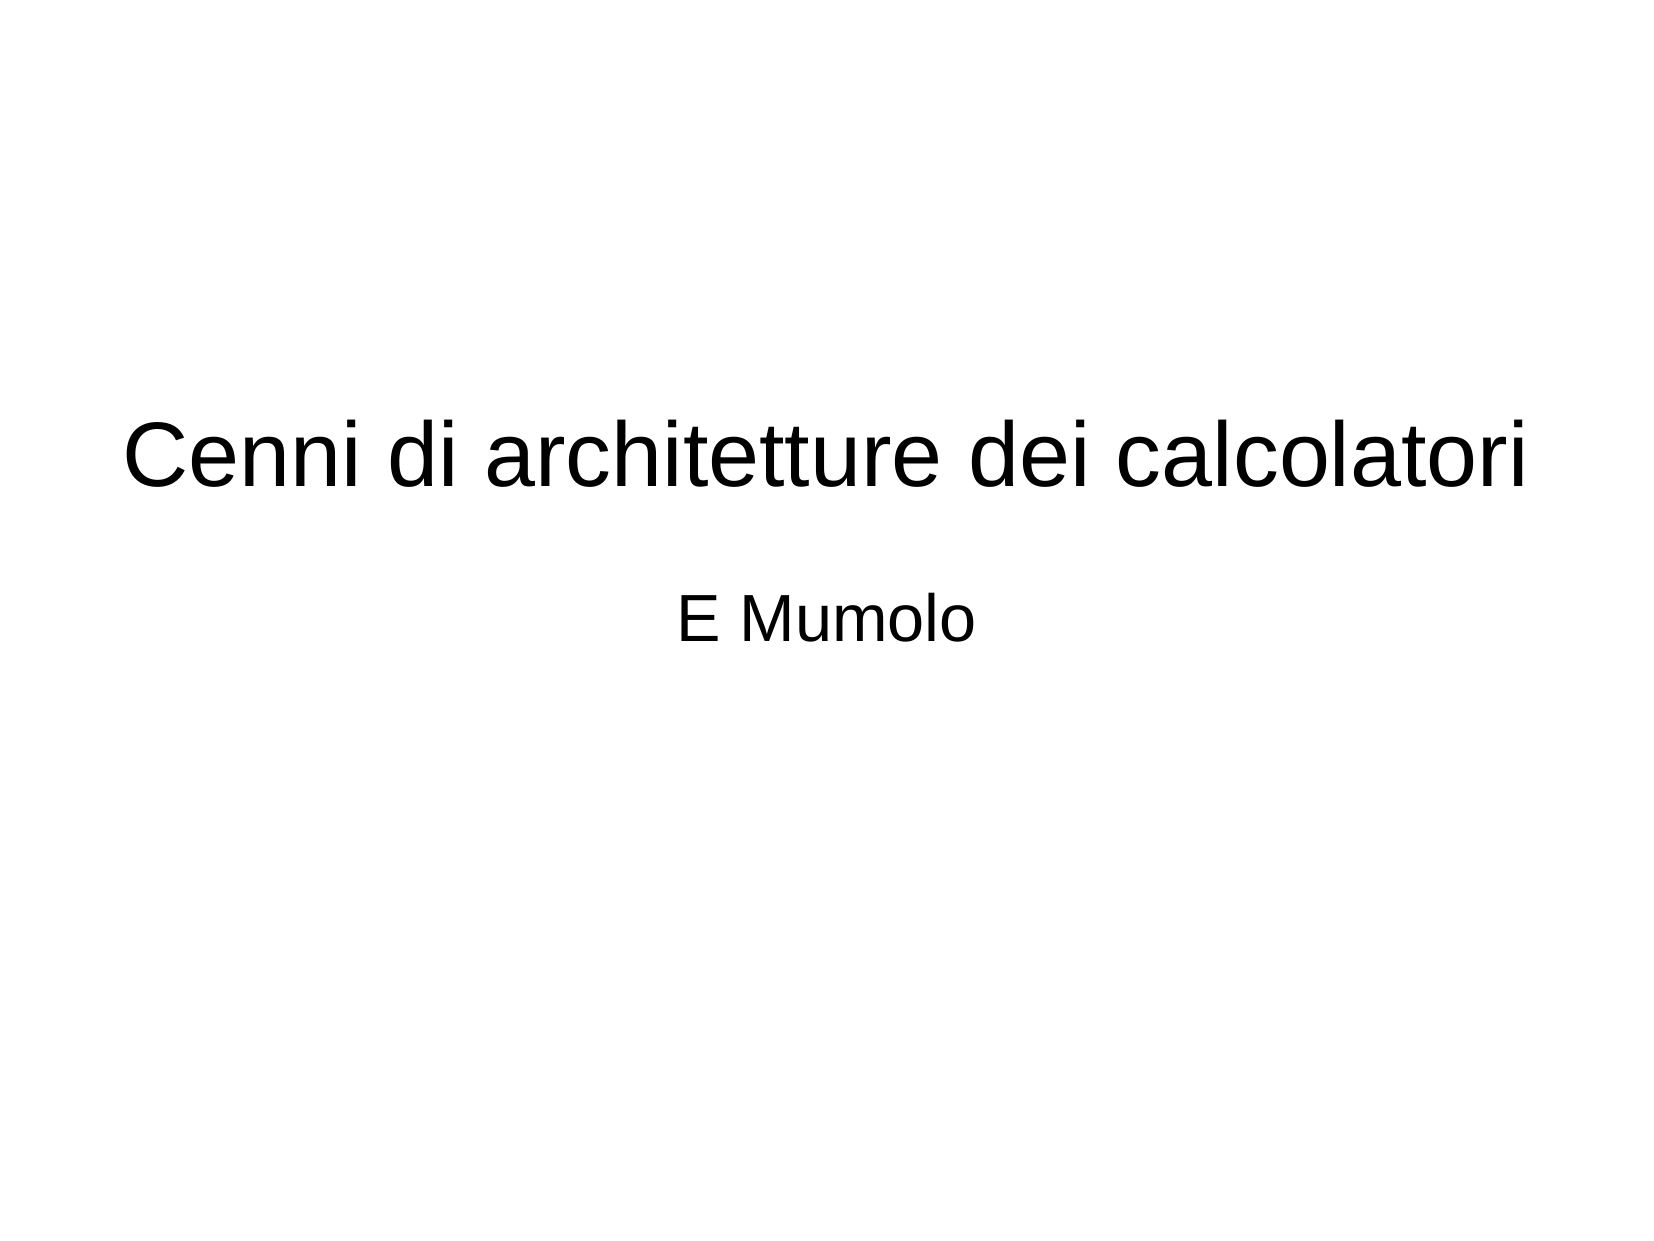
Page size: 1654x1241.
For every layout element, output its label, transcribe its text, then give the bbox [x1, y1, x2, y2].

subtitle Cenni di architetture dei calcolatori E Mumolo [82, 49, 1571, 1010]
